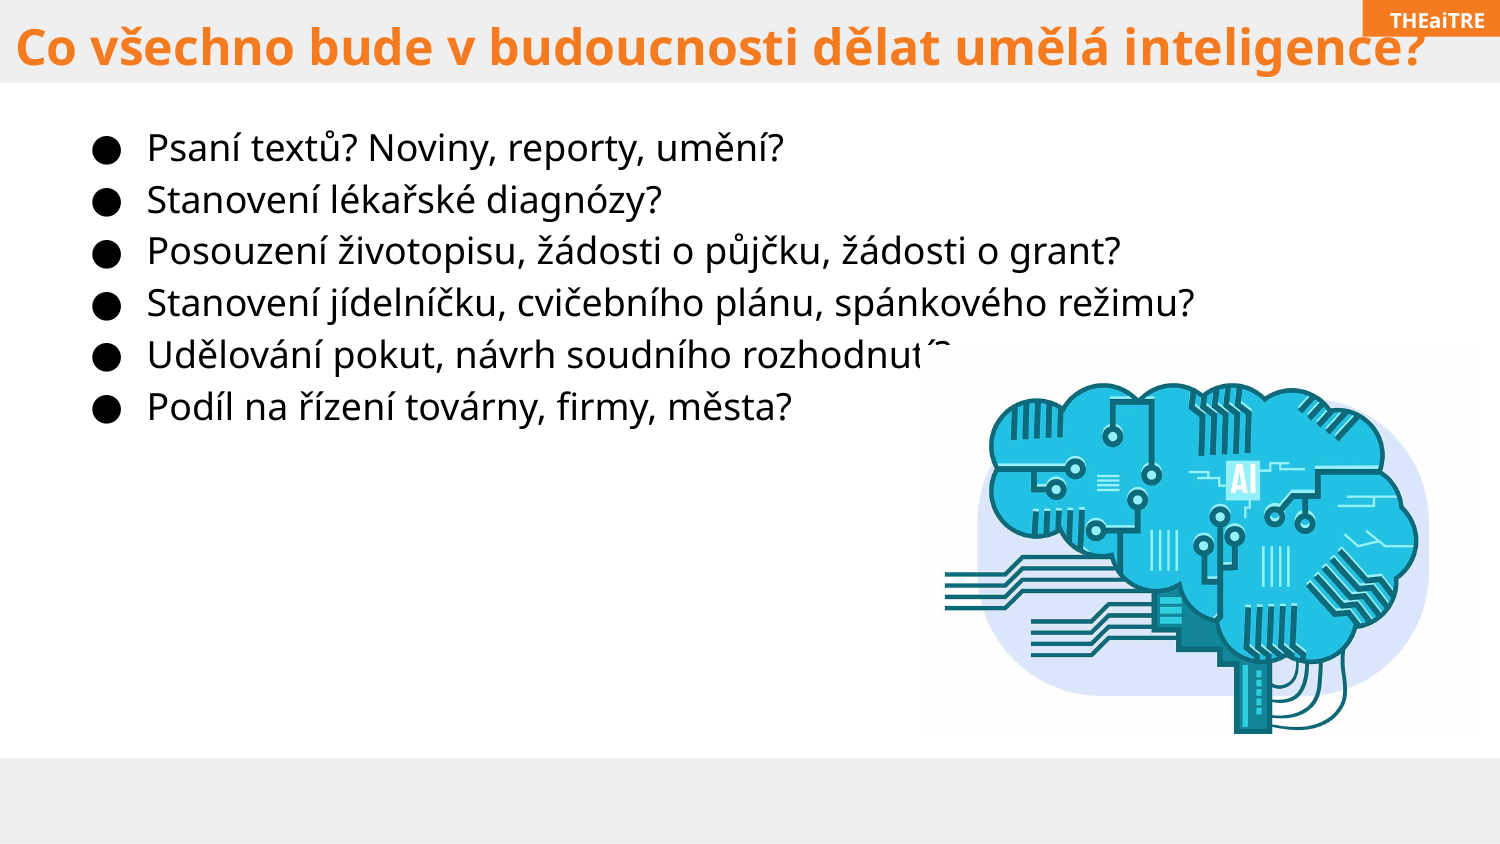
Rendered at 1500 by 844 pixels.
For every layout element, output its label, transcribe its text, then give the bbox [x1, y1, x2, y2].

list Psaní textů? Noviny, reporty, umění? Stanovení lékařské diagnózy? Posouzení životopisu, žádosti o půjčku, žádosti o grant? Stanovení jídelníčku, cvičebního plánu, spánkového režimu? Udělování pokut, návrh soudního rozhodnutí? Podíl na řízení továrny, firmy, města? [56, 102, 1455, 778]
title Co všechno bude v budoucnosti dělat umělá inteligence? [0, 0, 1500, 83]
picture [920, 345, 1476, 734]
subtitle THEaiTRE [1362, 0, 1500, 37]
